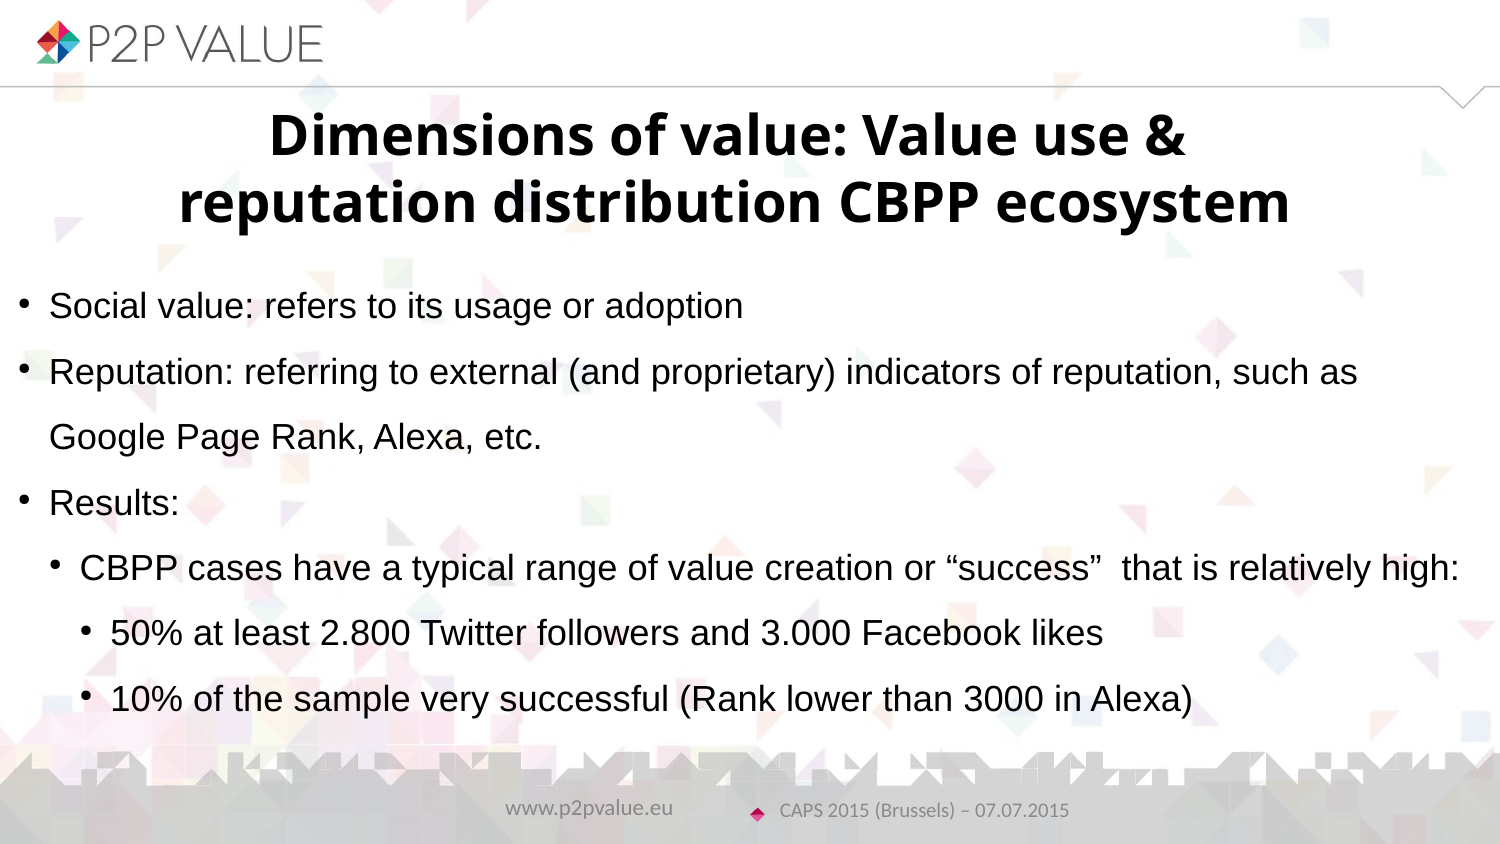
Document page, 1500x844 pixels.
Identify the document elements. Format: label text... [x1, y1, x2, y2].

text_box www.p2pvalue.eu [499, 795, 718, 826]
picture [0, 0, 1500, 844]
text_box CAPS 2015 (Brussels) – 07.07.2015 [766, 795, 1459, 832]
text_box Social value: refers to its usage or adoption Reputation: referring to external (and proprietary) indicators of reputation, such as Google Page Rank, Alexa, etc. Results: CBPP cases have a typical range of value creation or “success” that is relatively high: 50% at least 2.800 Twitter followers and 3.000 Facebook likes 10% of the sample very successful (Rank lower than 3000 in Alexa) [4, 254, 1486, 795]
title Dimensions of value: Value use & reputation distribution CBPP ecosystem [15, 92, 1456, 241]
